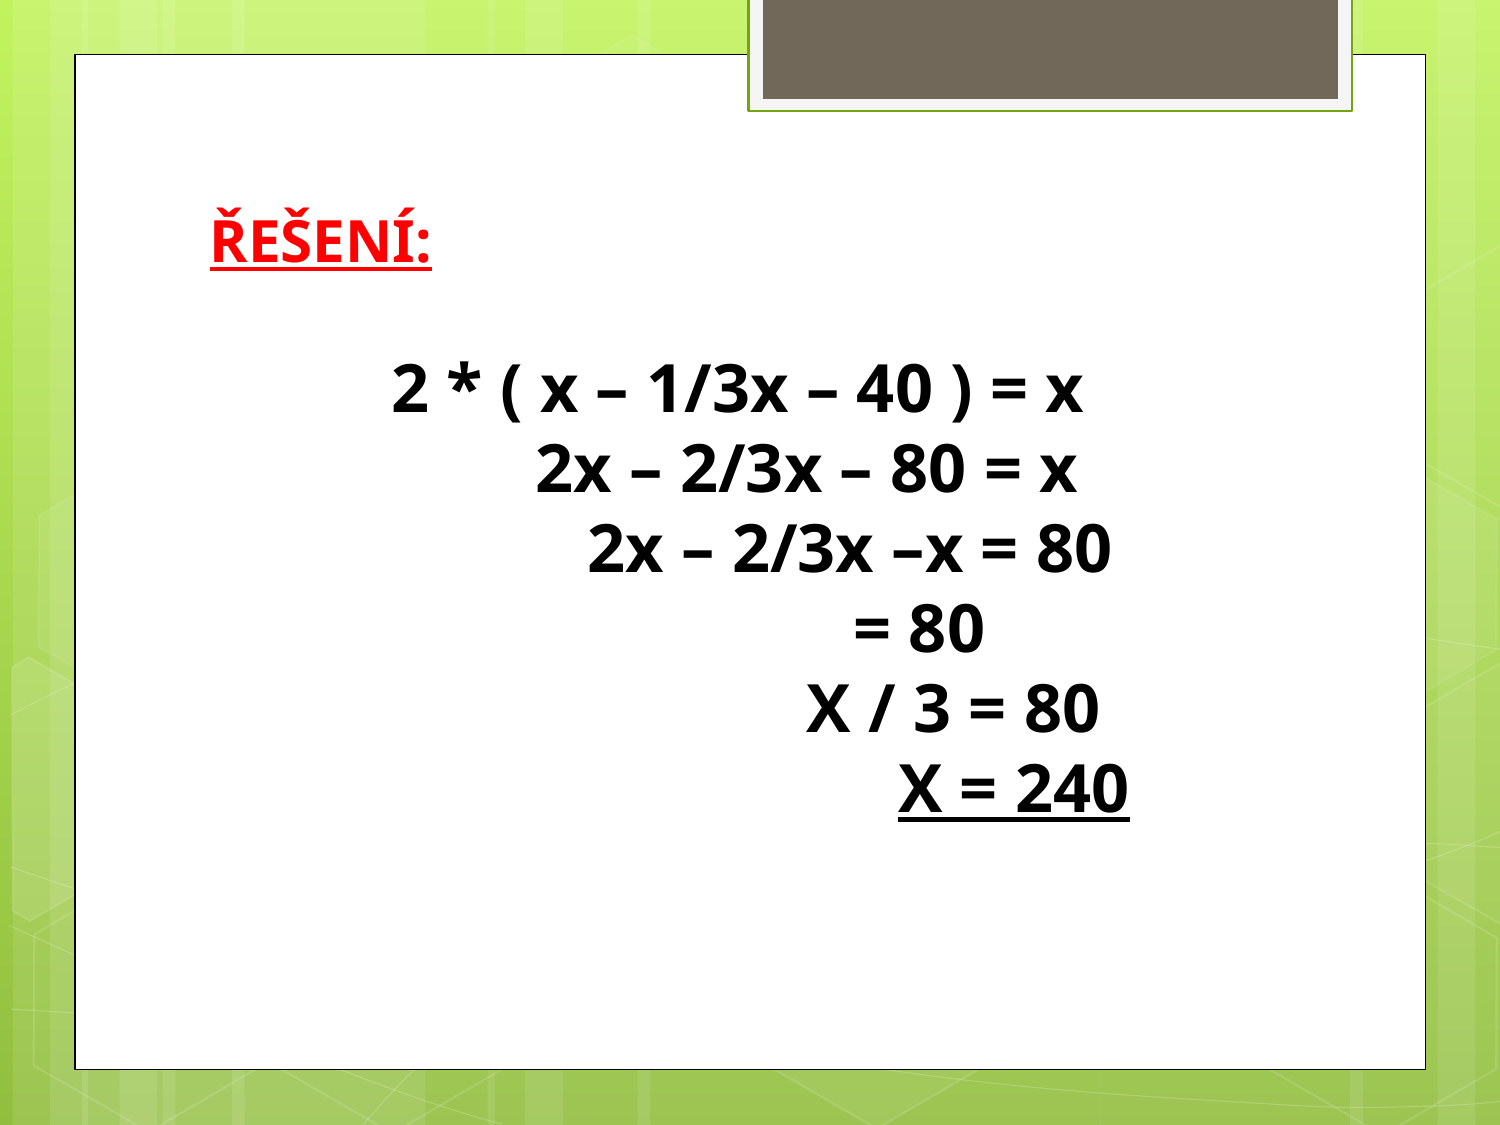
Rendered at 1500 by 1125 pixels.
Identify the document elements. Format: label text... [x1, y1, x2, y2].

text_box ŘEŠENÍ: [195, 196, 447, 281]
text_box 2 * ( x – 1/3x – 40 ) = x 2x – 2/3x – 80 = x 2x – 2/3x –x = 80 = 80 X / 3 = 80 X = 240 [242, 338, 1235, 881]
